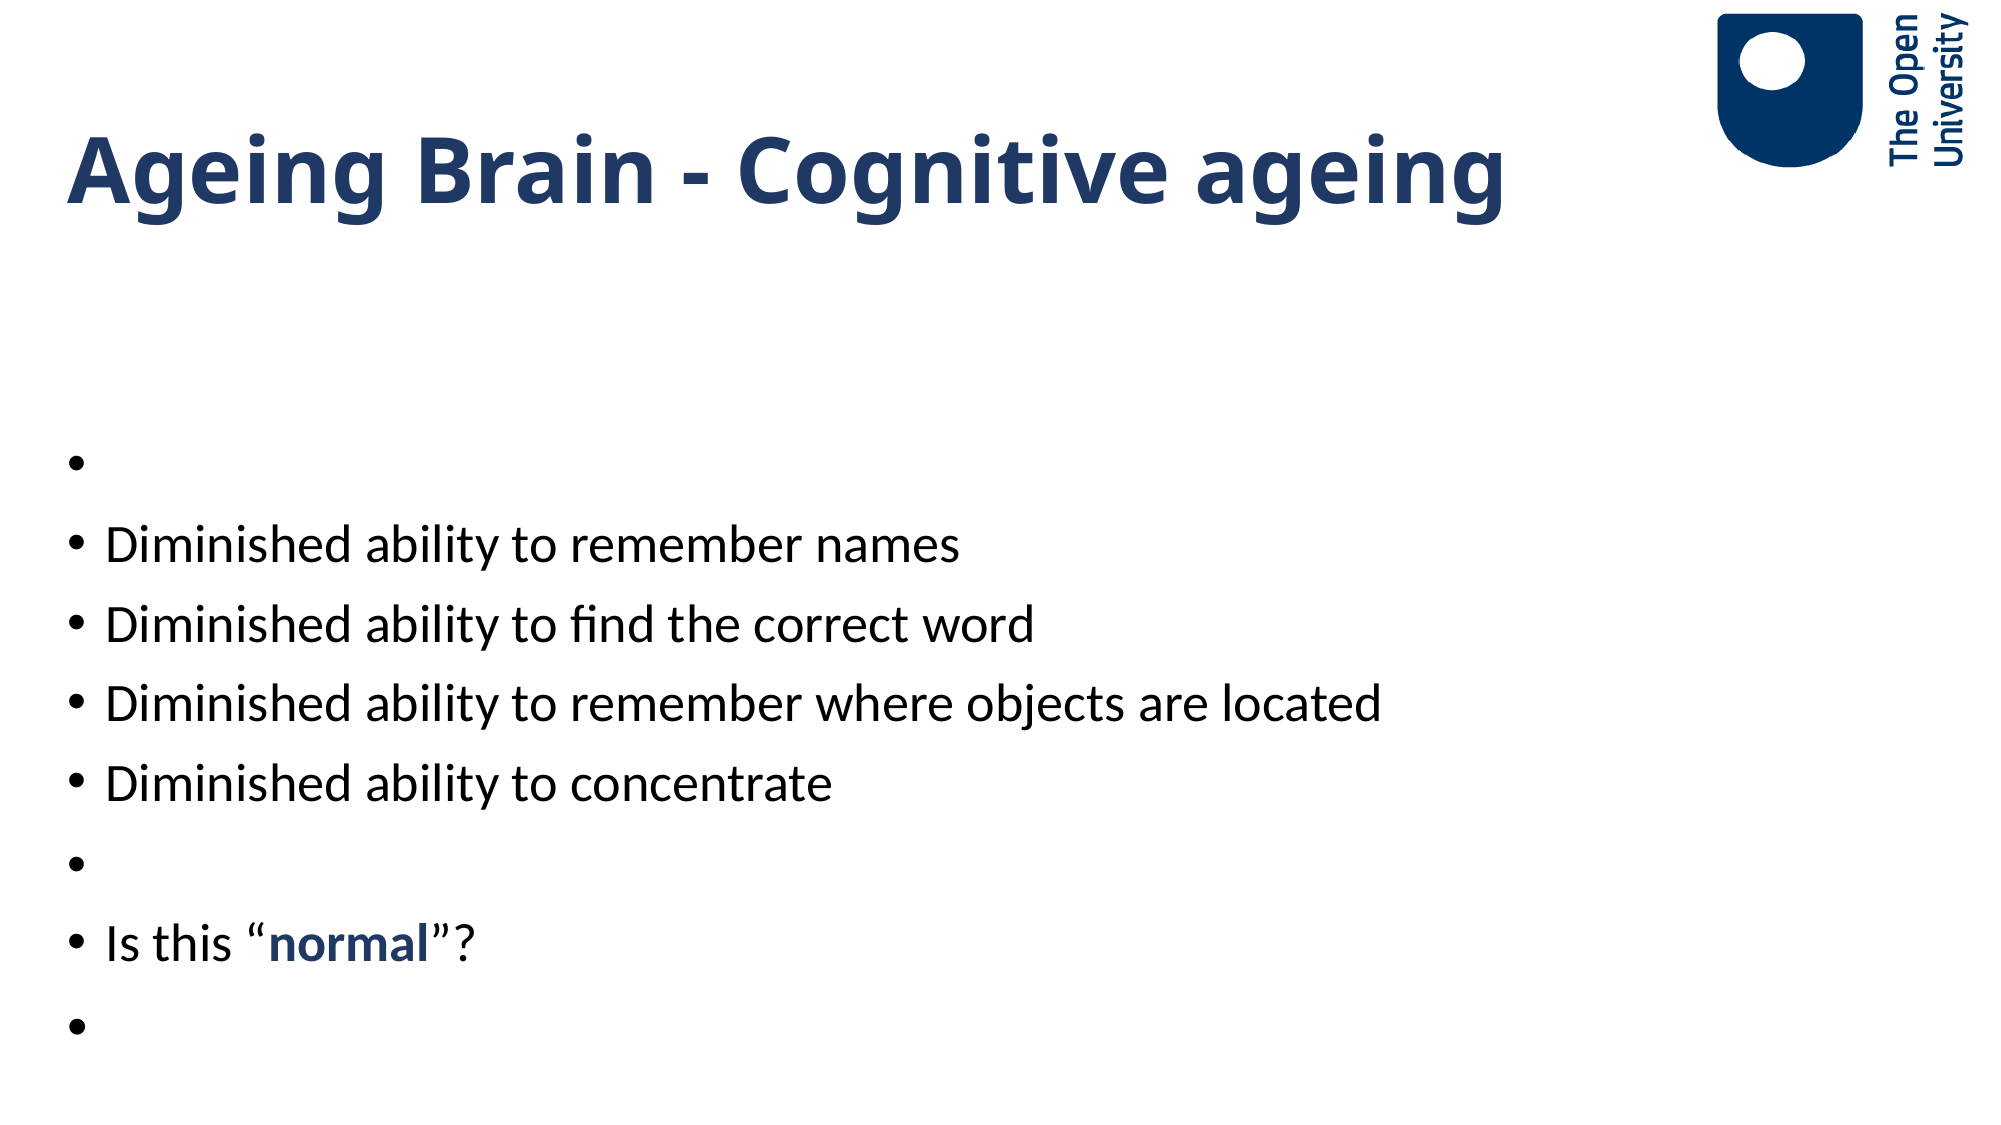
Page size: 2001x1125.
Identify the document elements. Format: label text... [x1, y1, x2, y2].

picture [1716, 10, 1971, 170]
title Ageing Brain - Cognitive ageing [52, 65, 1778, 283]
list Diminished ability to remember names Diminished ability to find the correct word Diminished ability to remember where objects are located Diminished ability to concentrate Is this “normal”? [52, 422, 1778, 1071]
